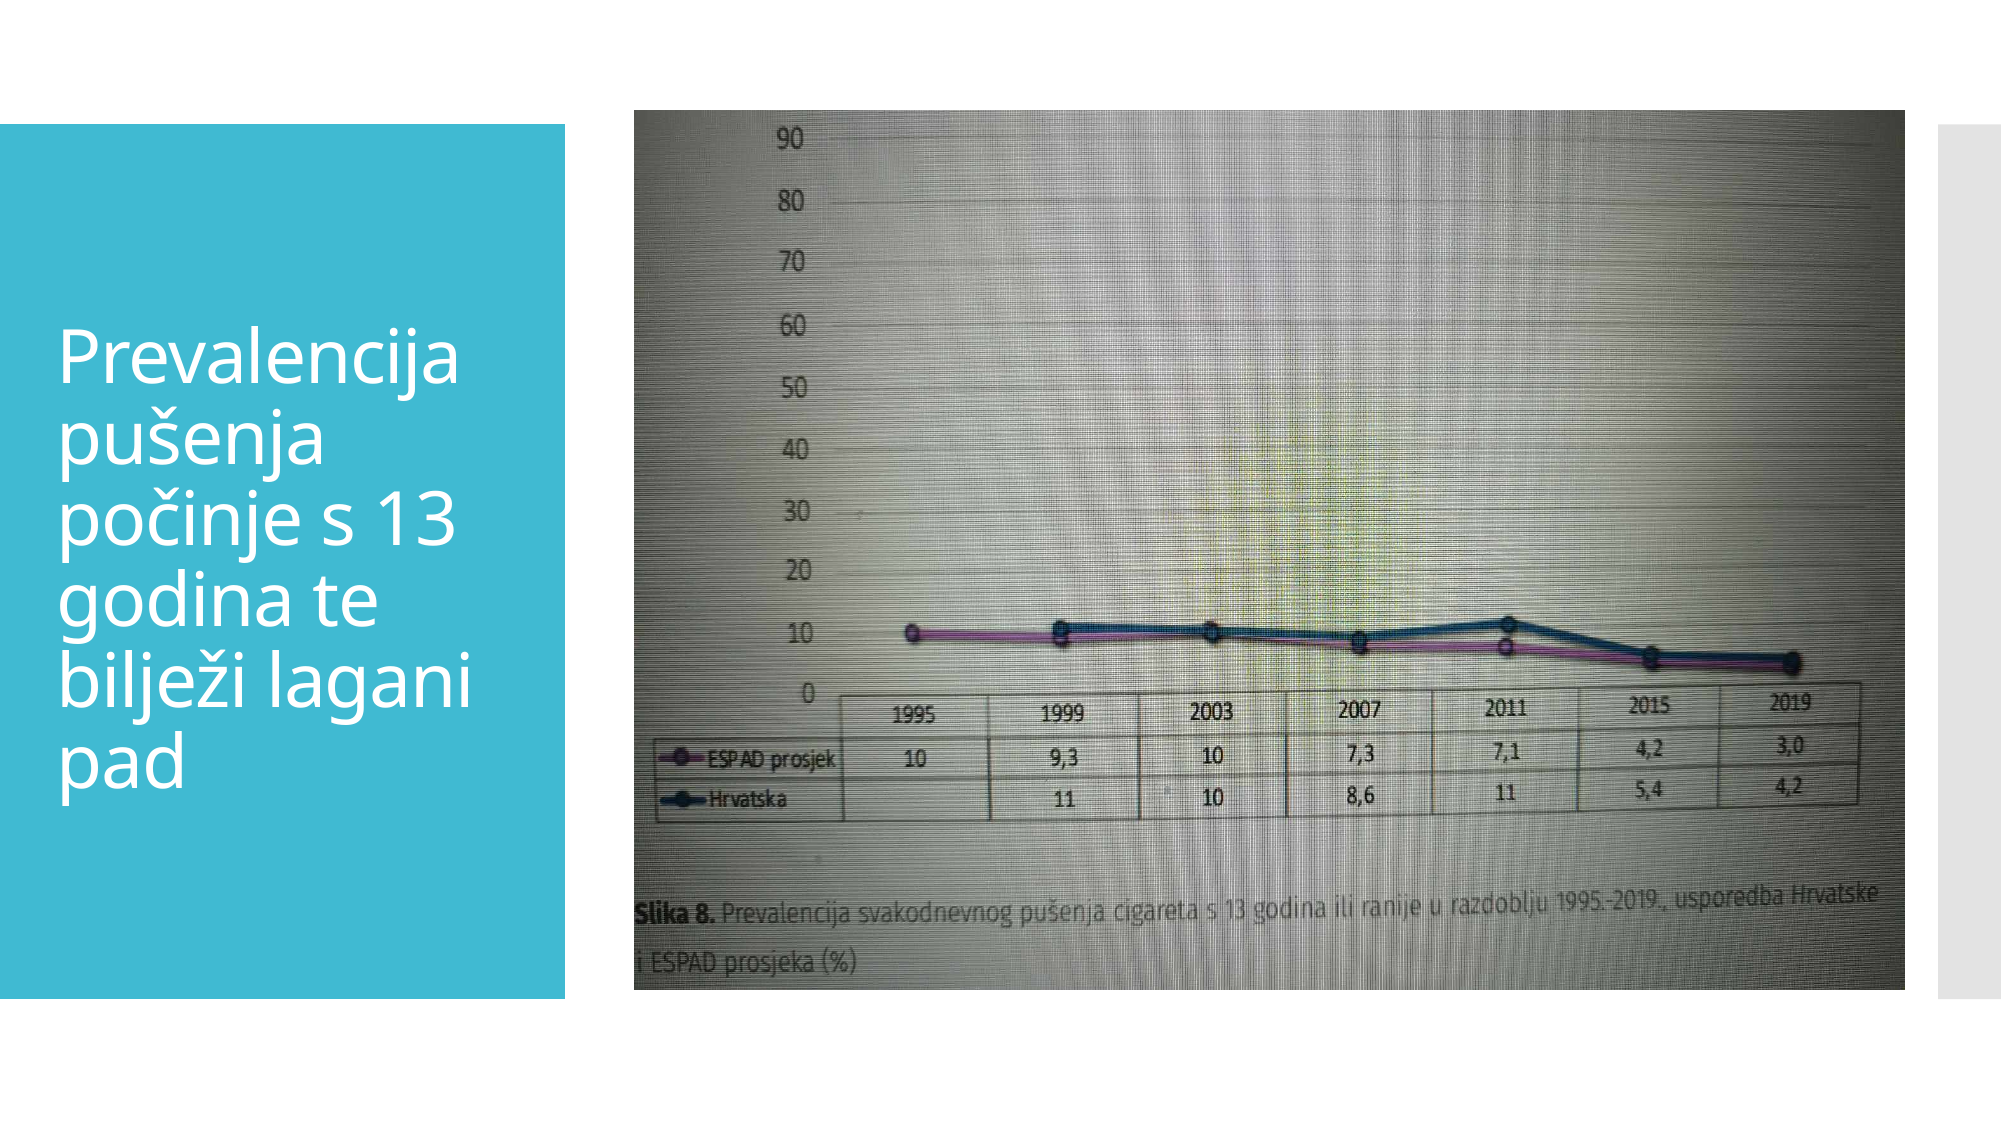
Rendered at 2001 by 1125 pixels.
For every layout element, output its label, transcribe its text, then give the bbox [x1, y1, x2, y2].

title Prevalencija pušenja počinje s 13 godina te bilježi lagani pad [41, 184, 526, 940]
picture [634, 110, 1905, 990]
